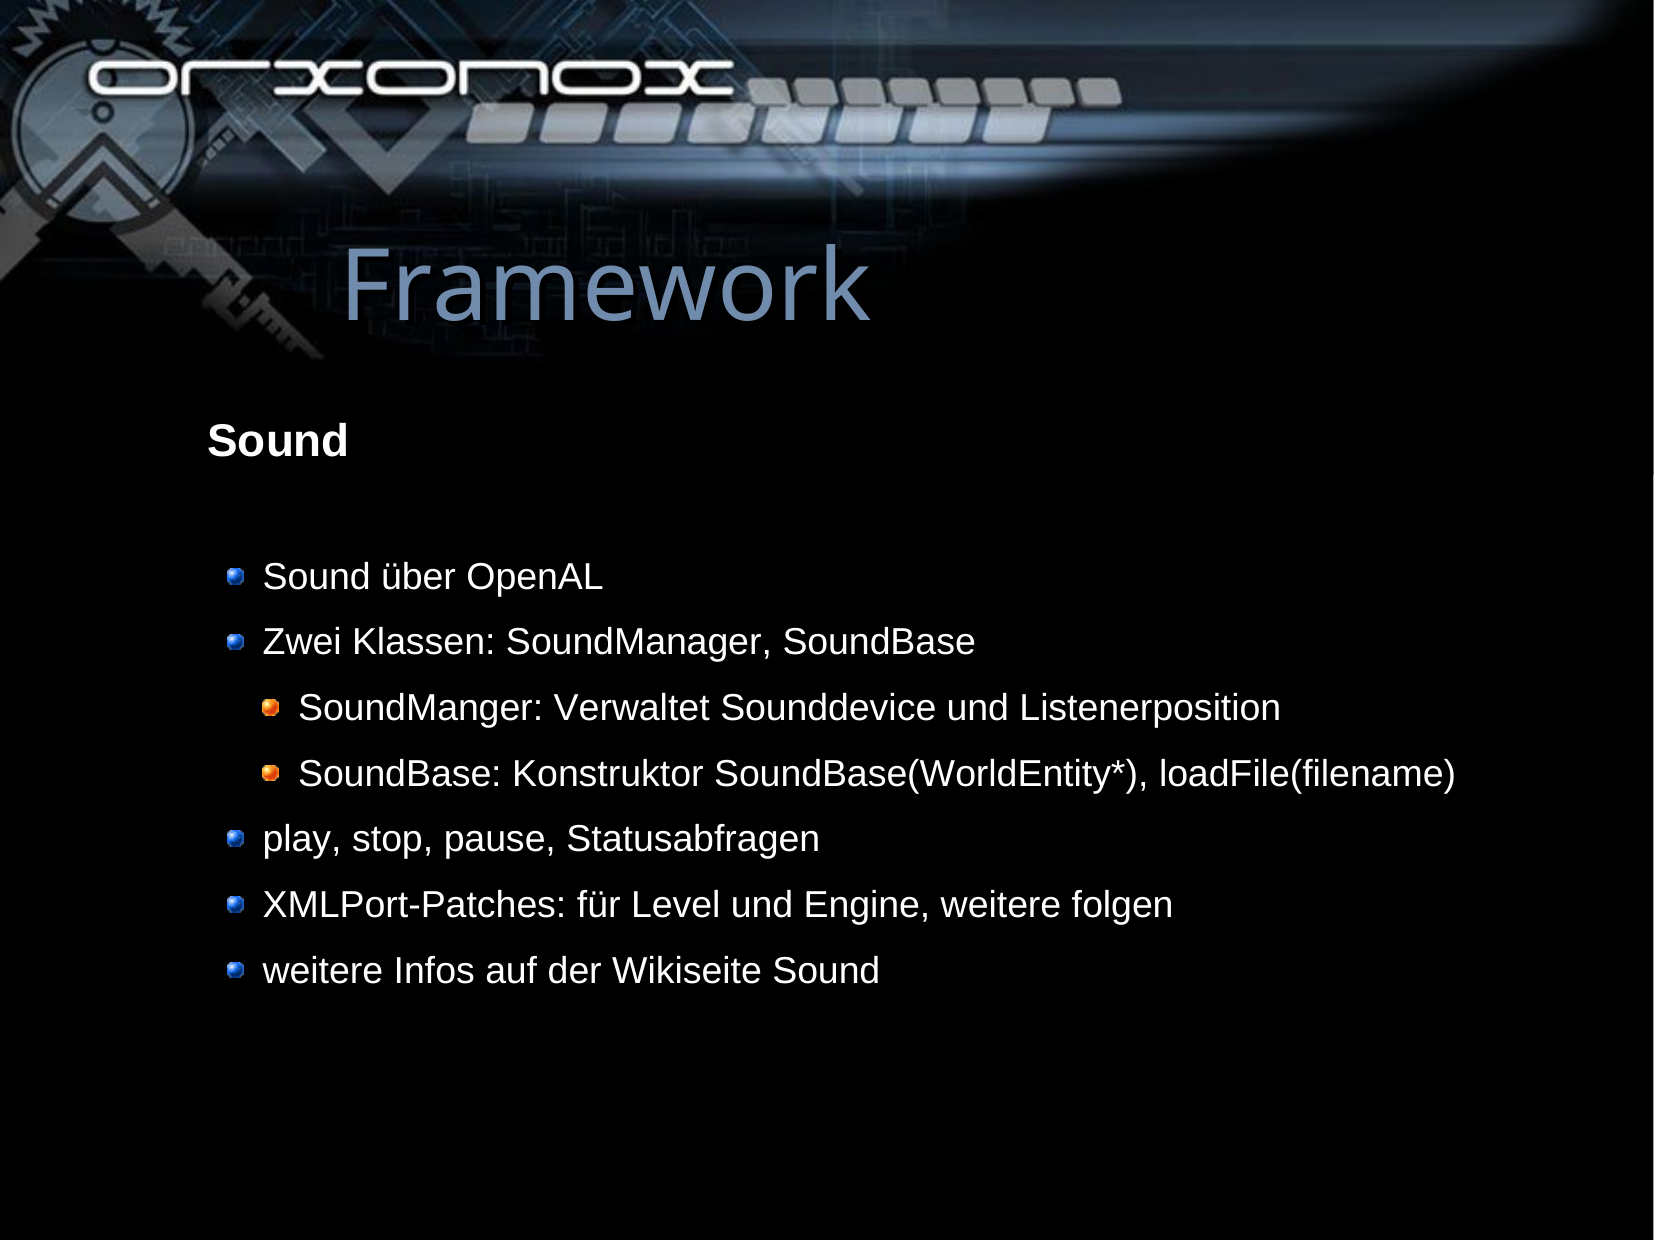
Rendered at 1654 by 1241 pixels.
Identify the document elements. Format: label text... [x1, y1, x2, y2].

text_box Framework [324, 205, 1300, 261]
text_box Sound Sound über OpenAL Zwei Klassen: SoundManager, SoundBase SoundManger: Verwaltet Sounddevice und Listenerposition SoundBase: Konstruktor SoundBase(WorldEntity*), loadFile(filename) play, stop, pause, Statusabfragen XMLPort-Patches: für Level und Engine, weitere folgen weitere Infos auf der Wikiseite Sound [177, 407, 1565, 1123]
picture [0, 0, 1654, 475]
